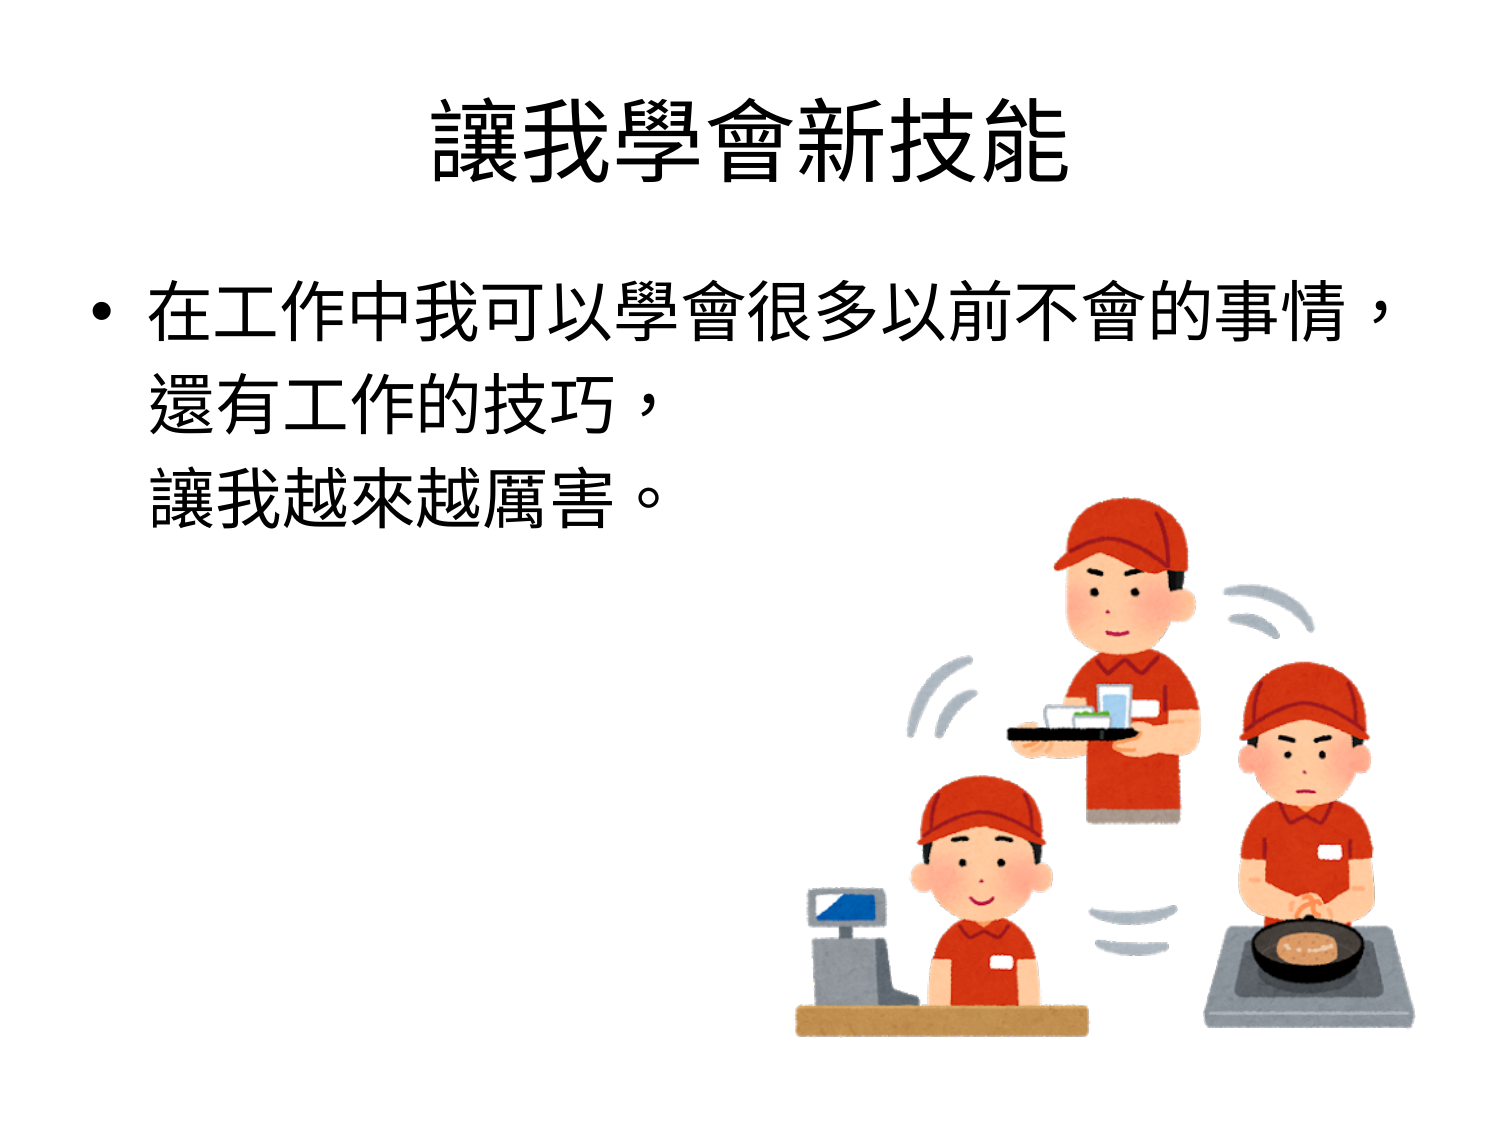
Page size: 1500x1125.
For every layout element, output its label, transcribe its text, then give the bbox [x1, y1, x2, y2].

list 在工作中我可以學會很多以前不會的事情， 還有工作的技巧， 讓我越來越厲害。 [75, 262, 1425, 1005]
picture [785, 465, 1429, 1069]
title 讓我學會新技能 [75, 45, 1425, 233]
